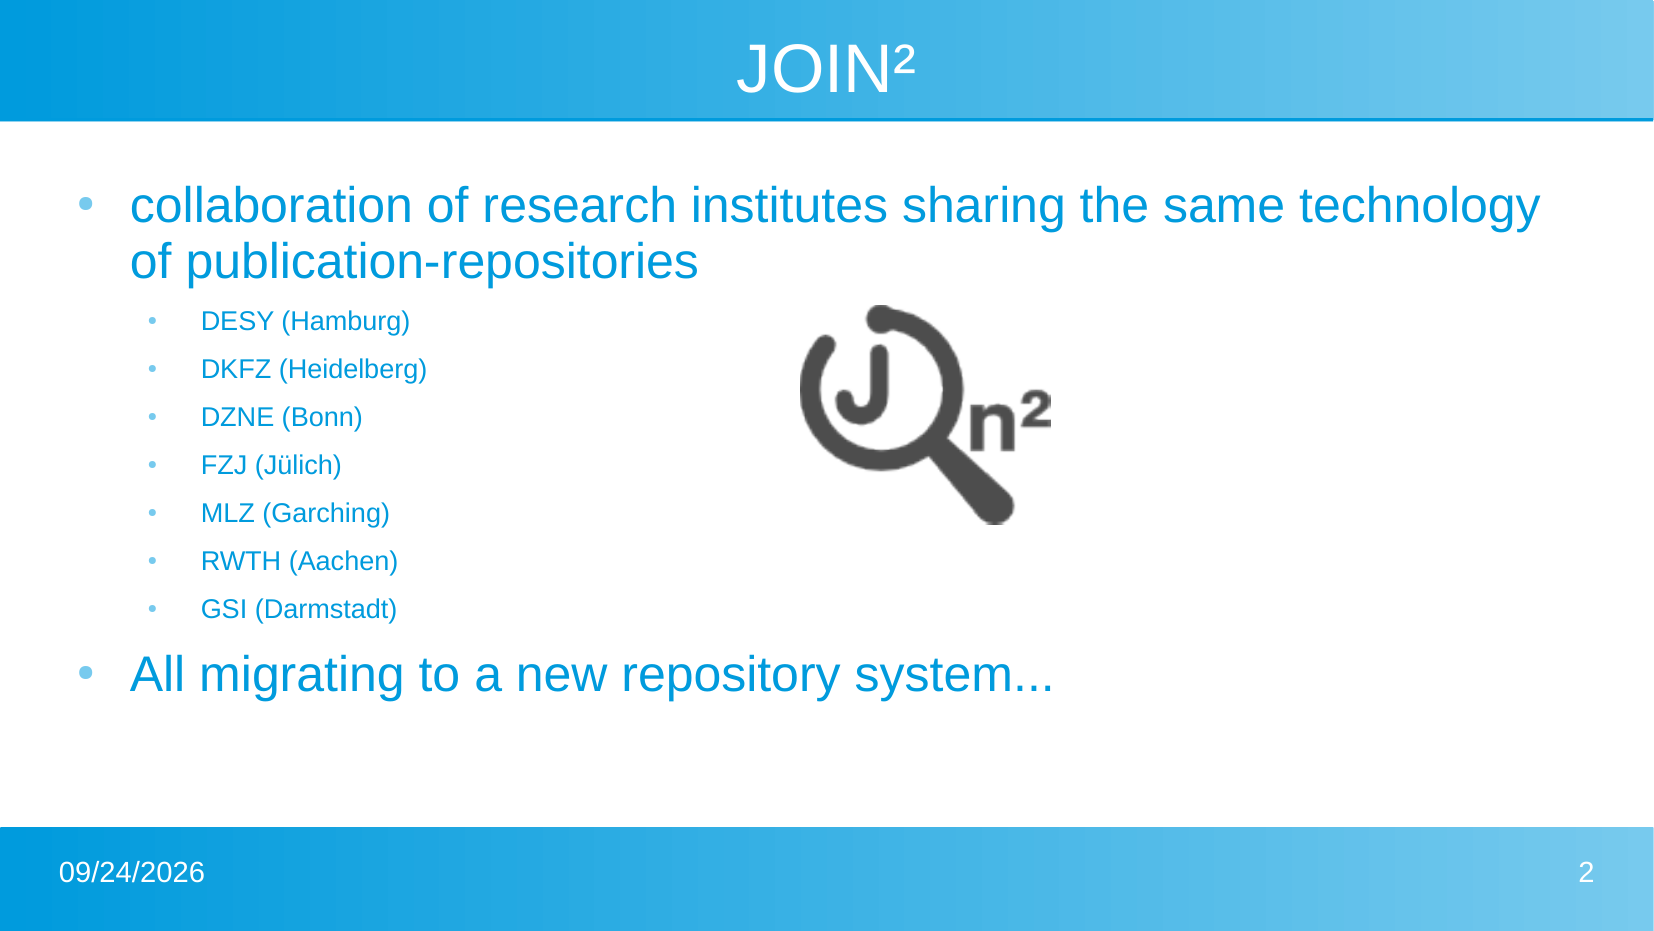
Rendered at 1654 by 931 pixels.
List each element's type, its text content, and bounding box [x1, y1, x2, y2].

picture [800, 305, 1051, 526]
title JOIN² [59, 29, 1595, 108]
list collaboration of research institutes sharing the same technology of publication-repositories DESY (Hamburg) DKFZ (Heidelberg) DZNE (Bonn) FZJ (Jülich) MLZ (Garching) RWTH (Aachen) GSI (Darmstadt) All migrating to a new repository system... [59, 177, 1595, 768]
